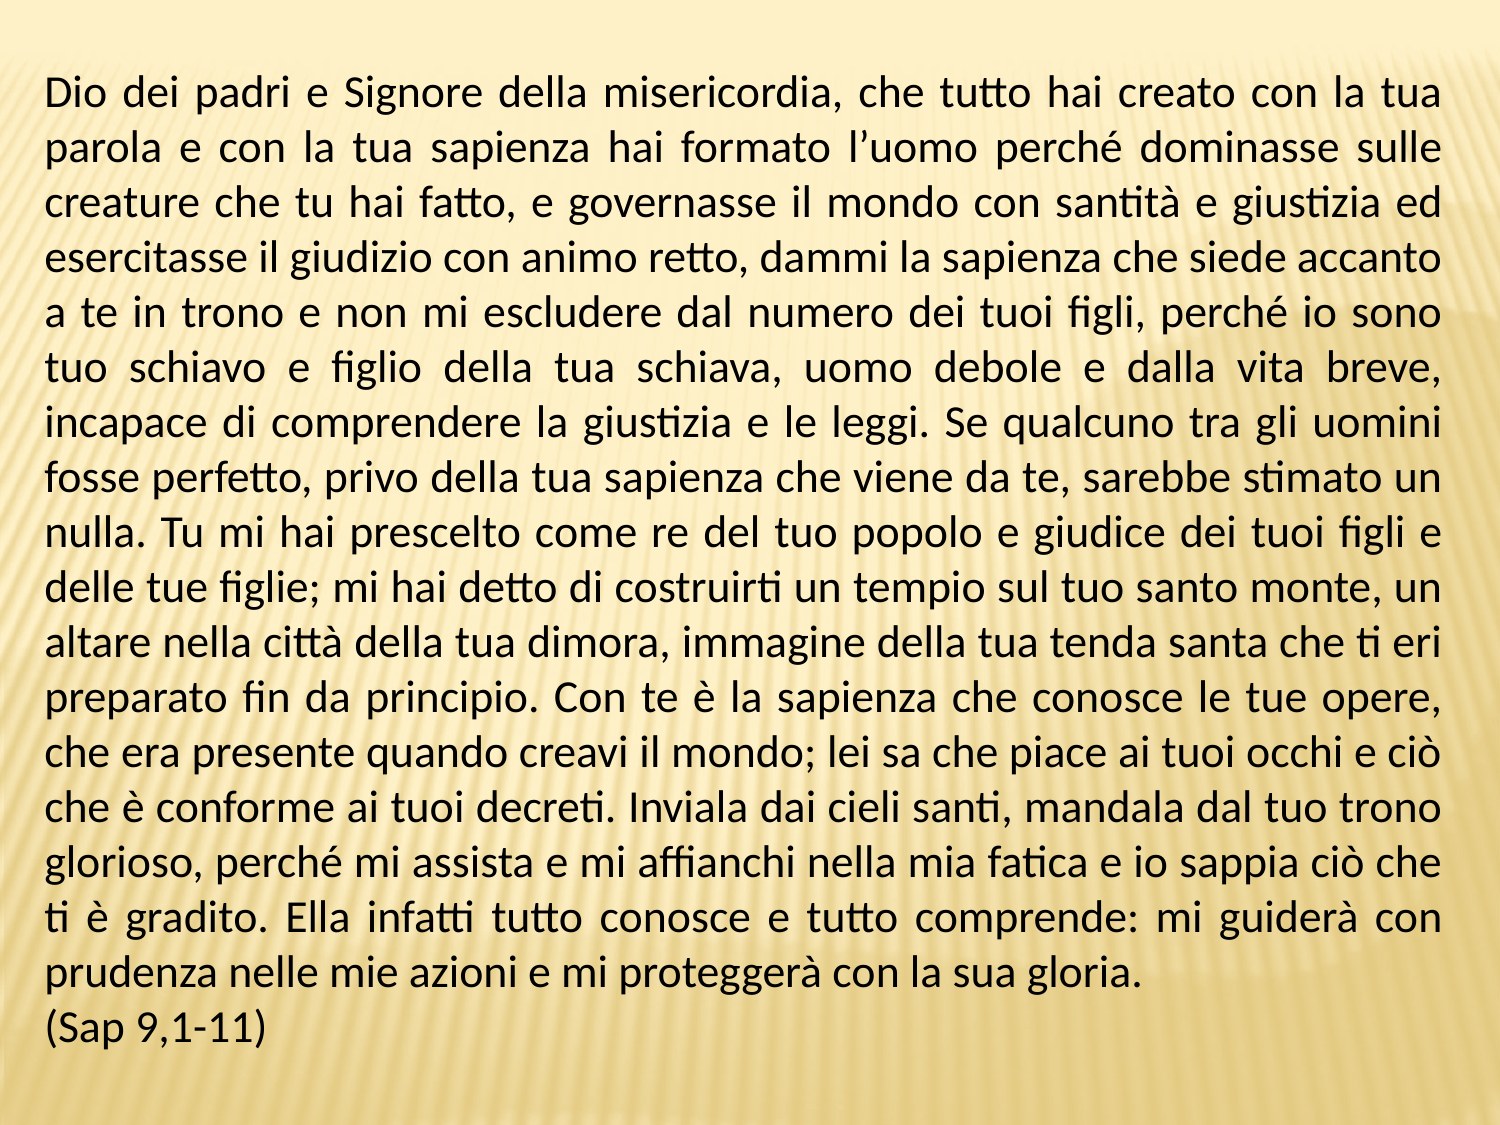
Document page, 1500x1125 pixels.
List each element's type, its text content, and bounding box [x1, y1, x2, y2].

text_box Dio dei padri e Signore della misericordia, che tutto hai creato con la tua parola e con la tua sapienza hai formato l’uomo perché dominasse sulle creature che tu hai fatto, e governasse il mondo con santità e giustizia ed esercitasse il giudizio con animo retto, dammi la sapienza che siede accanto a te in trono e non mi escludere dal numero dei tuoi figli, perché io sono tuo schiavo e figlio della tua schiava, uomo debole e dalla vita breve, incapace di comprendere la giustizia e le leggi. Se qualcuno tra gli uomini fosse perfetto, privo della tua sapienza che viene da te, sarebbe stimato un nulla. Tu mi hai prescelto come re del tuo popolo e giudice dei tuoi figli e delle tue figlie; mi hai detto di costruirti un tempio sul tuo santo monte, un altare nella città della tua dimora, immagine della tua tenda santa che ti eri preparato fin da principio. Con te è la sapienza che conosce le tue opere, che era presente quando creavi il mondo; lei sa che piace ai tuoi occhi e ciò che è conforme ai tuoi decreti. Inviala dai cieli santi, mandala dal tuo trono glorioso, perché mi assista e mi affianchi nella mia fatica e io sappia ciò che ti è gradito. Ella infatti tutto conosce e tutto comprende: mi guiderà con prudenza nelle mie azioni e mi proteggerà con la sua gloria. (Sap 9,1-11) [29, 54, 1459, 1070]
